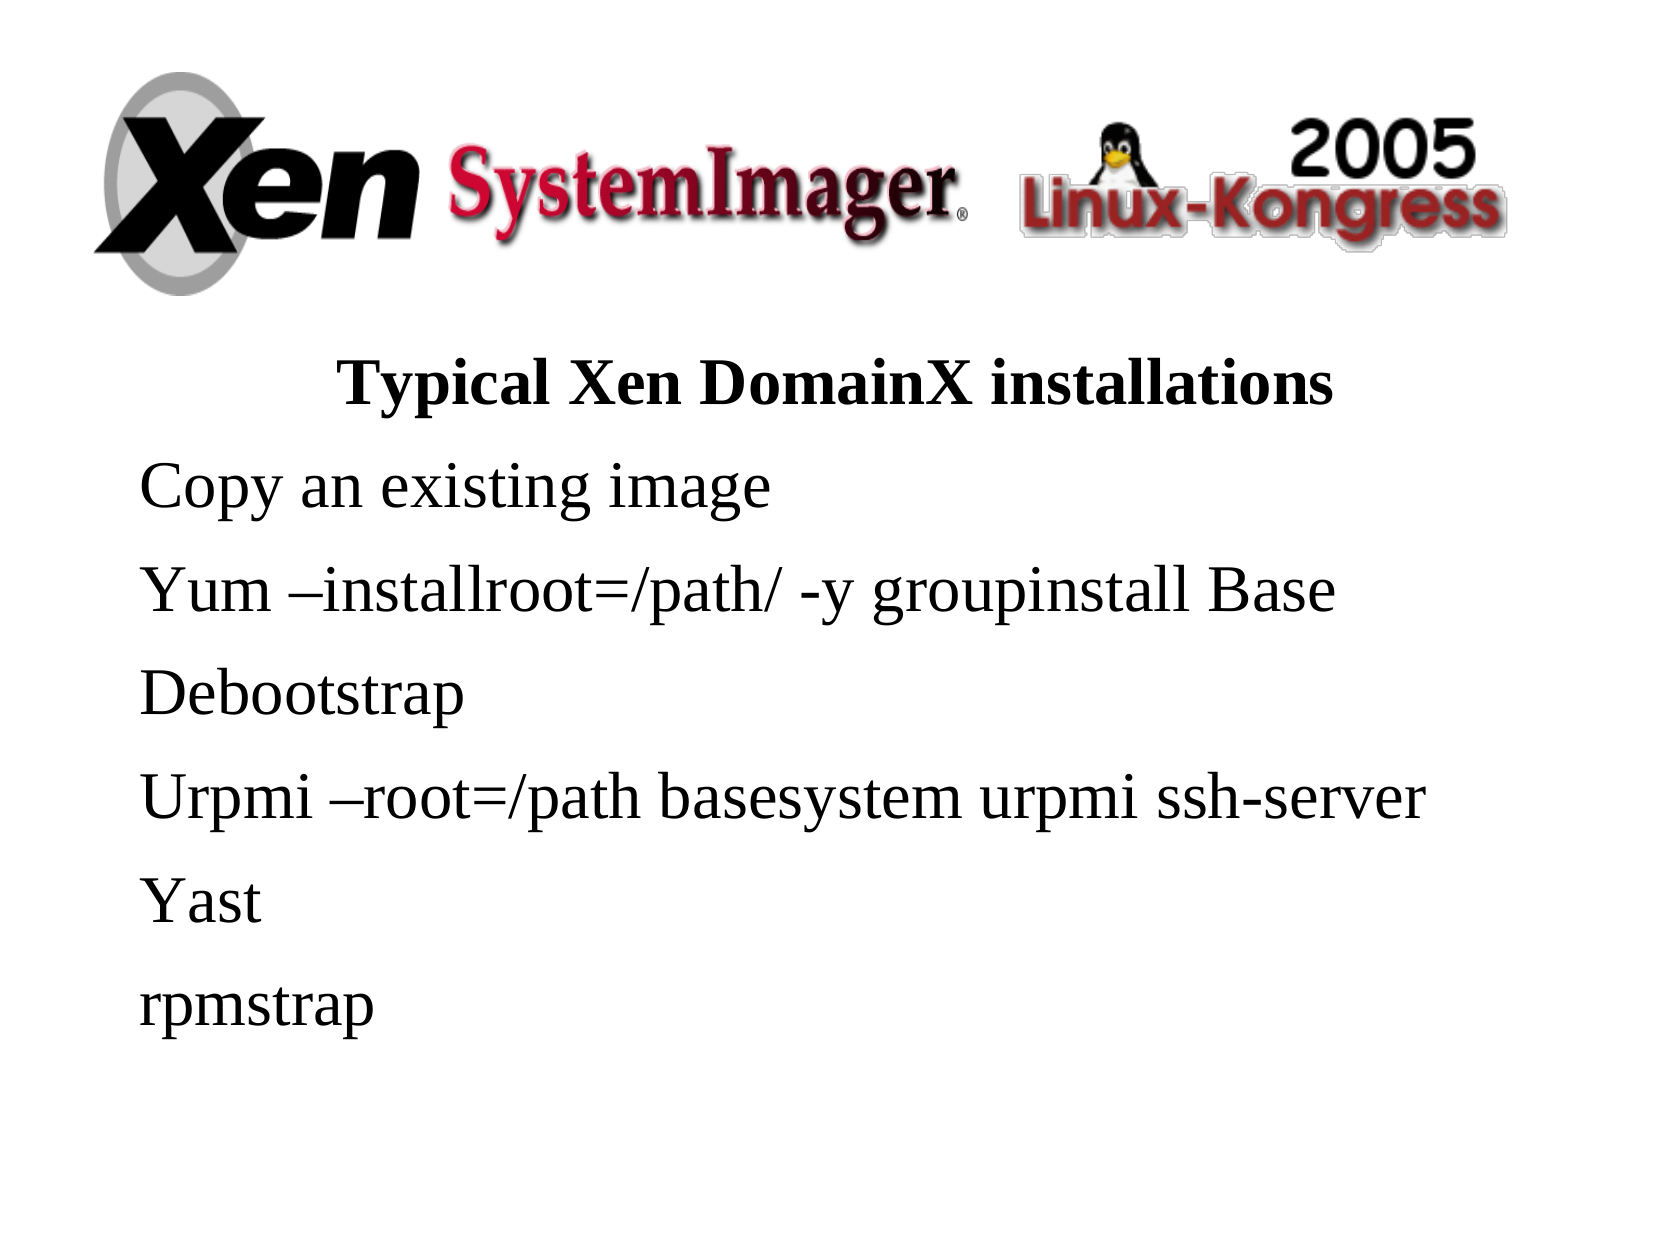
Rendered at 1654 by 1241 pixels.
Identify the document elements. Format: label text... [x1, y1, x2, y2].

picture [445, 132, 971, 254]
picture [93, 72, 420, 296]
list Typical Xen DomainX installations Copy an existing image Yum –installroot=/path/ -y groupinstall Base Debootstrap Urpmi –root=/path basesystem urpmi ssh-server Yast rpmstrap [121, 344, 1534, 1178]
picture [1006, 106, 1524, 265]
